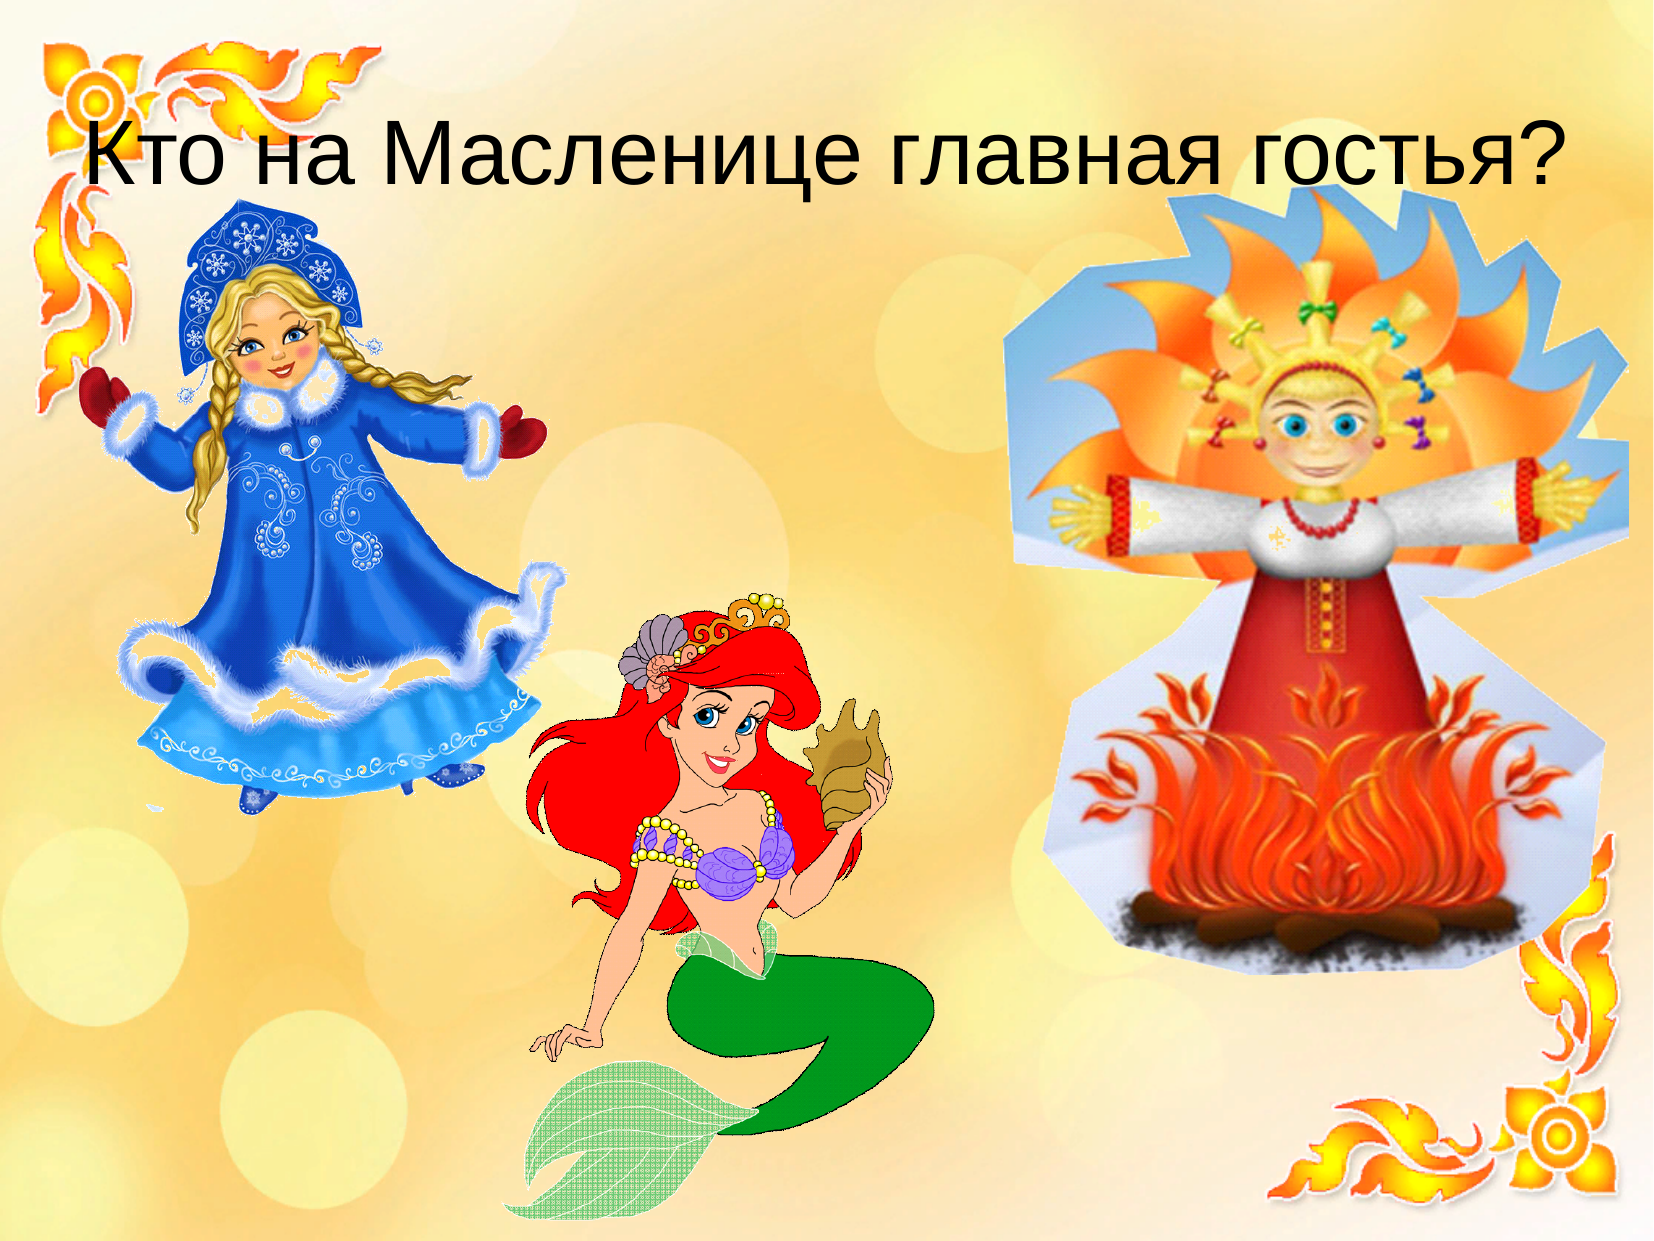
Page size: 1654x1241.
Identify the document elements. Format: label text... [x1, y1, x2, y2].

picture [0, 0, 1654, 1241]
title Кто на Масленице главная гостья? [82, 49, 1571, 257]
